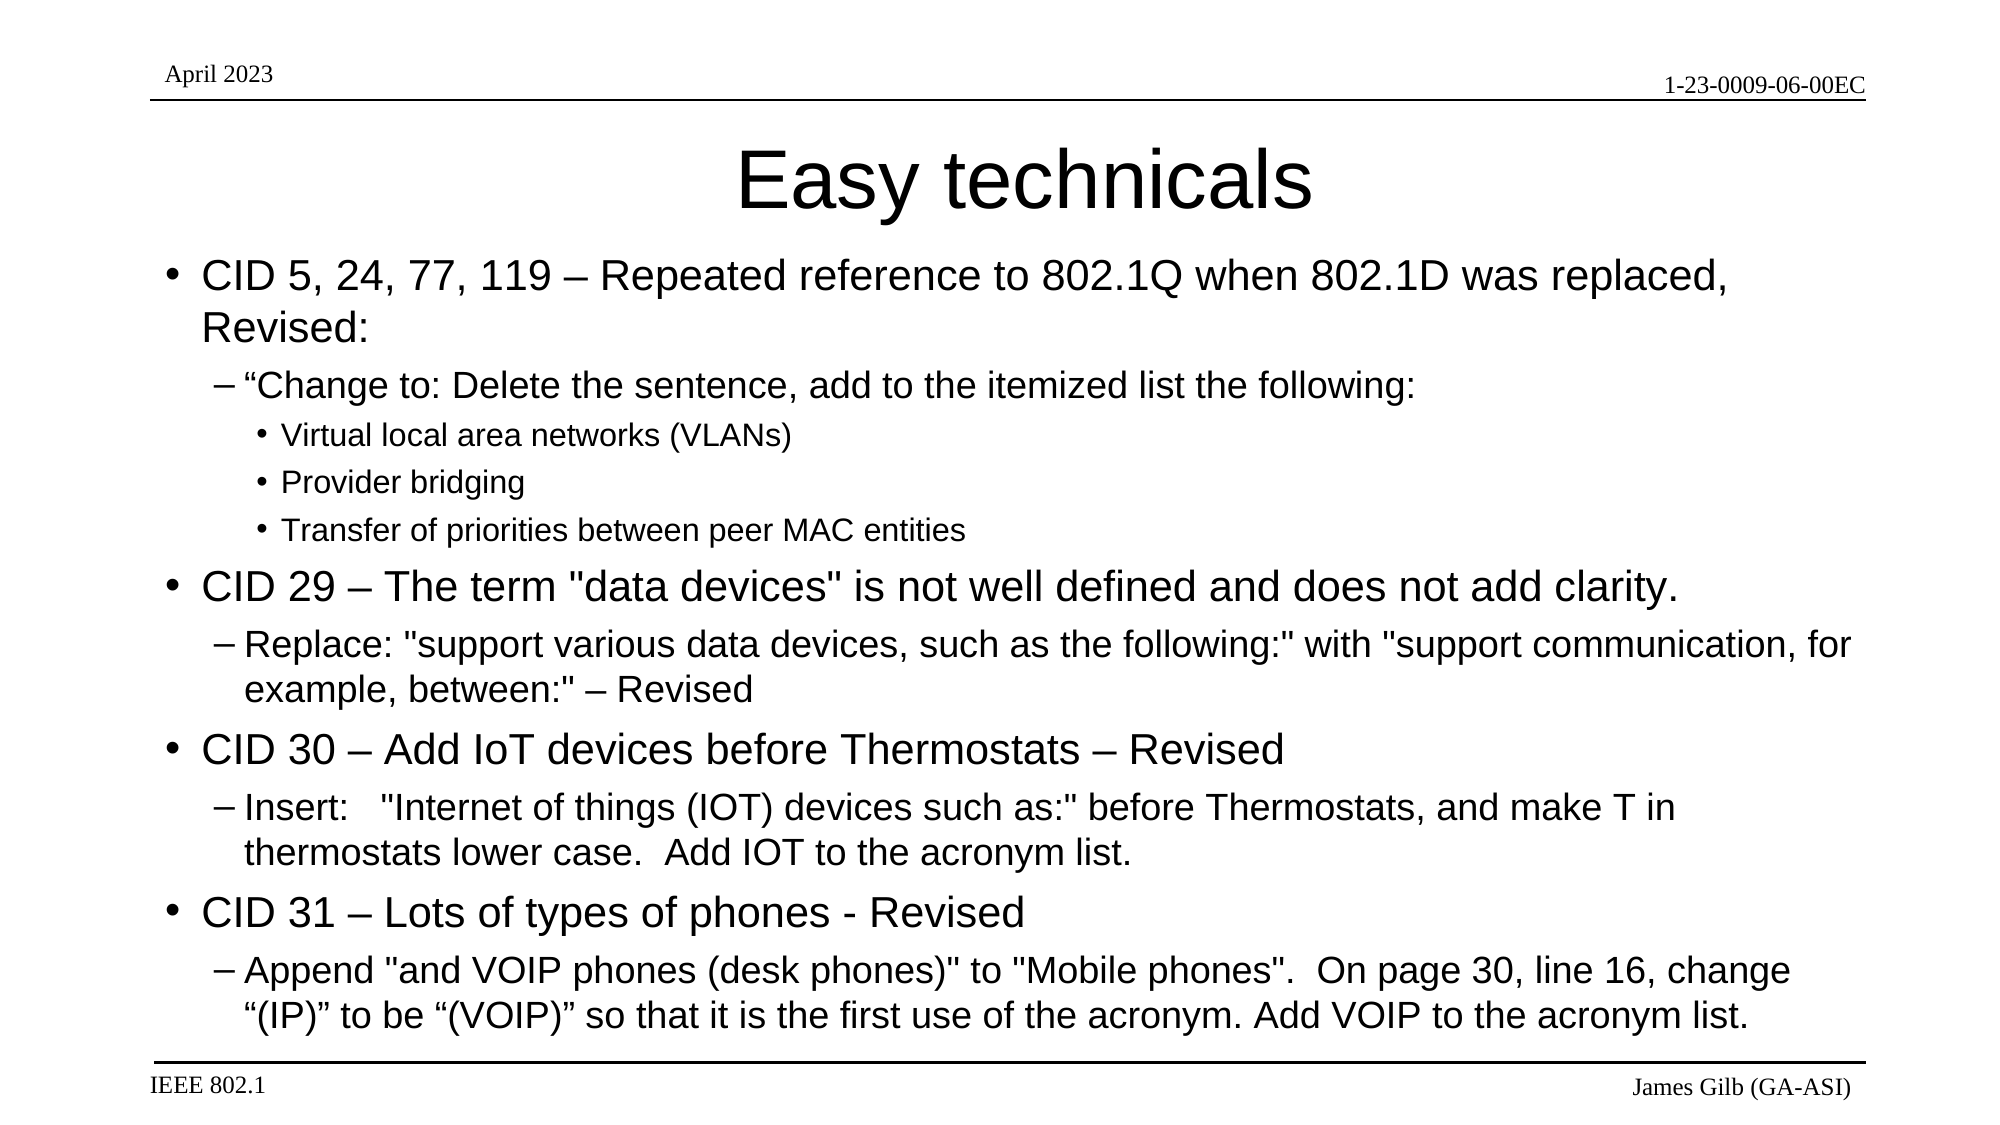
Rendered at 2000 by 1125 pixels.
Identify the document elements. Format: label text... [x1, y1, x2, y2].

title Easy technicals [149, 112, 1900, 238]
list CID 5, 24, 77, 119 – Repeated reference to 802.1Q when 802.1D was replaced, Revised: “Change to: Delete the sentence, add to the itemized list the following: Virtual local area networks (VLANs) Provider bridging Transfer of priorities between peer MAC entities CID 29 – The term "data devices" is not well defined and does not add clarity. Replace: "support various data devices, such as the following:" with "support communication, for example, between:" – Revised CID 30 – Add IoT devices before Thermostats – Revised Insert: "Internet of things (IOT) devices such as:" before Thermostats, and make T in thermostats lower case. Add IOT to the acronym list. CID 31 – Lots of types of phones - Revised Append "and VOIP phones (desk phones)" to "Mobile phones". On page 30, line 16, change “(IP)” to be “(VOIP)” so that it is the first use of the acronym. Add VOIP to the acronym list. [149, 239, 1900, 1051]
